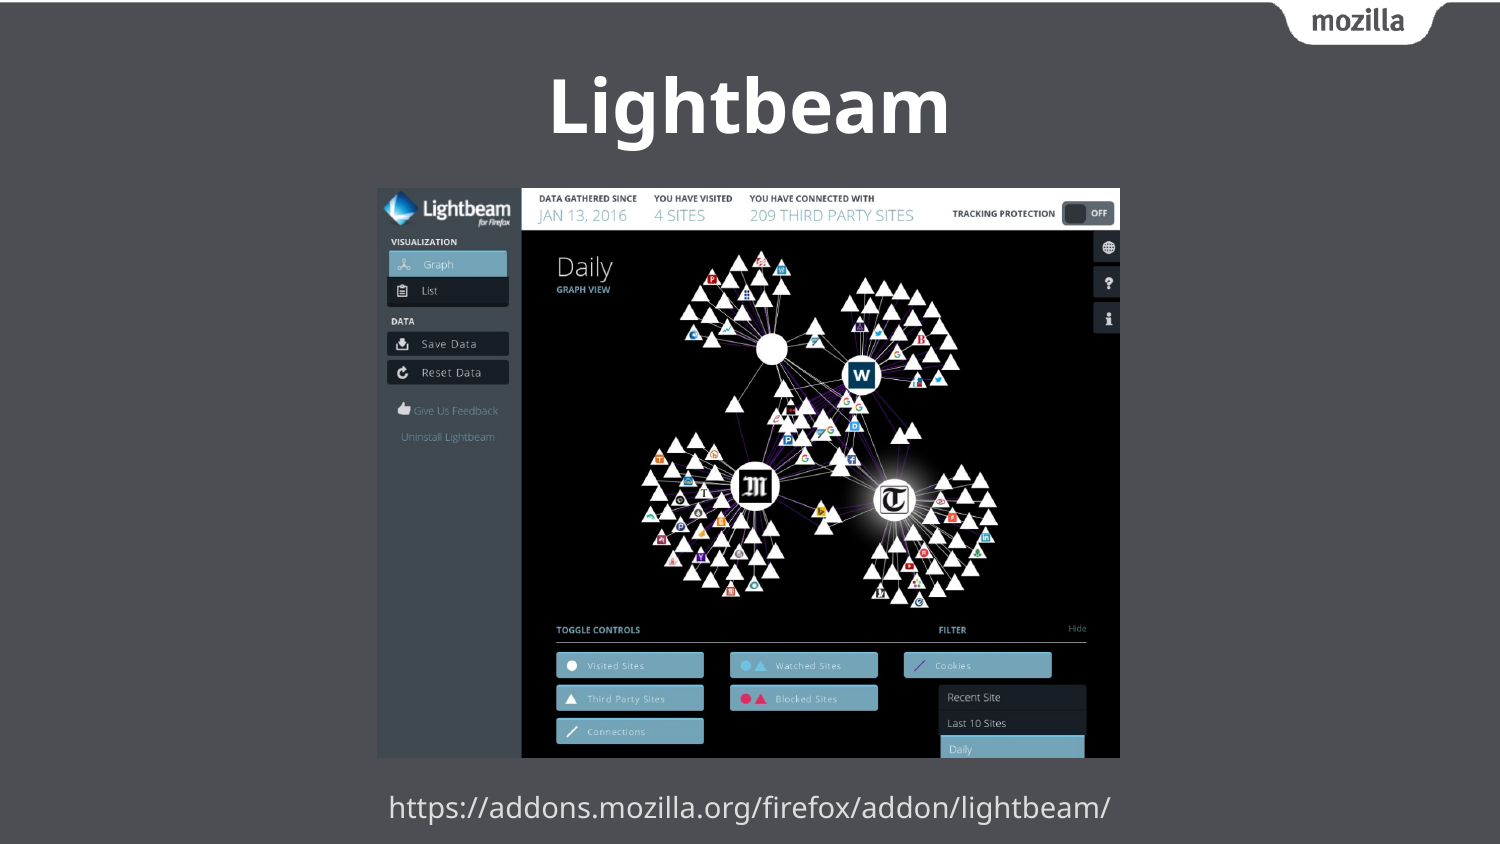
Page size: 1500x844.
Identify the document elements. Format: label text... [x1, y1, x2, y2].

text_box https://addons.mozilla.org/firefox/addon/lightbeam/ [366, 779, 1134, 844]
title Lightbeam [75, 33, 1425, 175]
picture [377, 188, 1120, 758]
